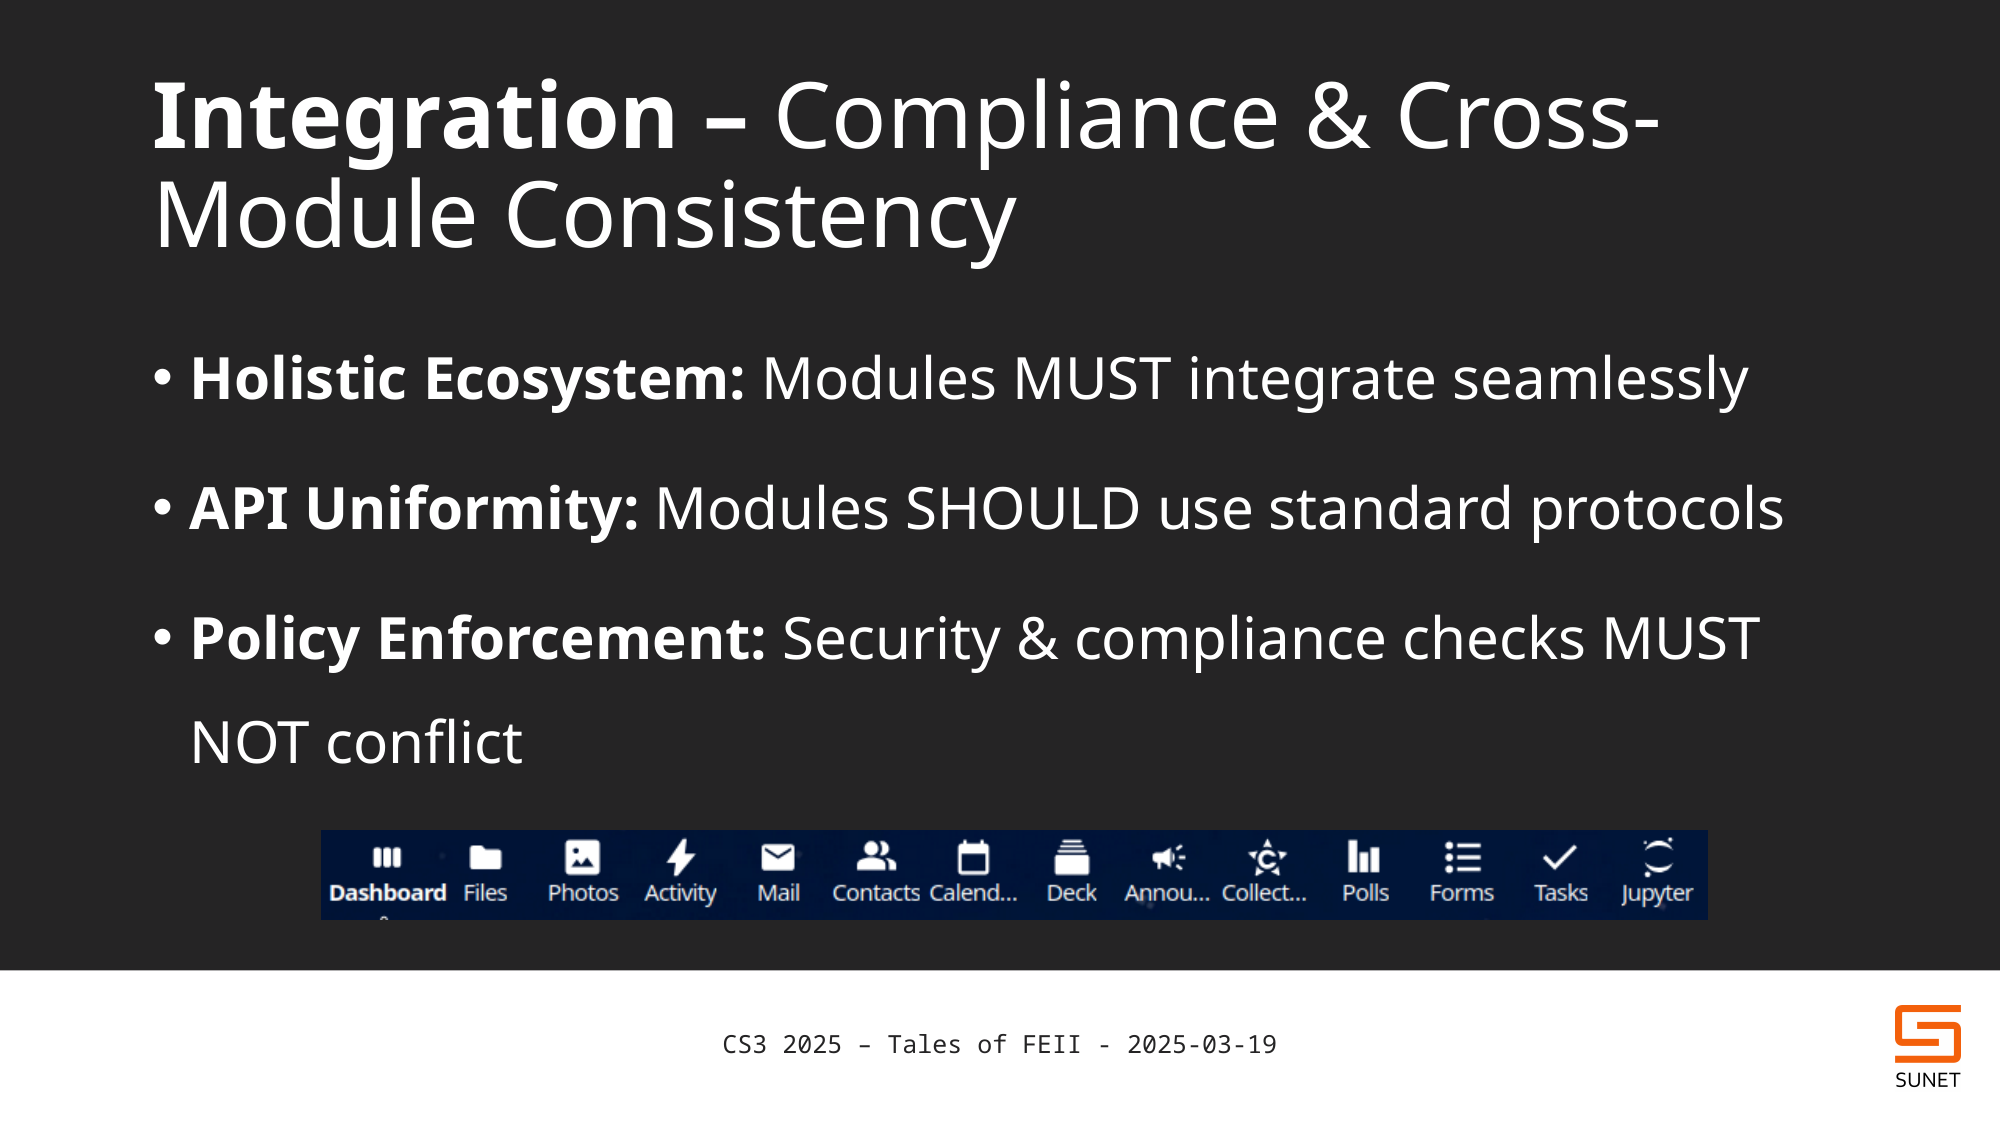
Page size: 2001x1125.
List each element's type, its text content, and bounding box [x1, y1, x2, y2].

title Integration – Compliance & Cross-Module Consistency [137, 59, 1863, 278]
picture [321, 830, 1708, 920]
list Holistic Ecosystem: Modules MUST integrate seamlessly API Uniformity: Modules SHOULD use standard protocols Policy Enforcement: Security & compliance checks MUST NOT conflict [137, 299, 1863, 910]
list CS3 2025 – Tales of FEII - 2025-03-19 [249, 1024, 1750, 1070]
picture [1895, 1005, 1961, 1092]
